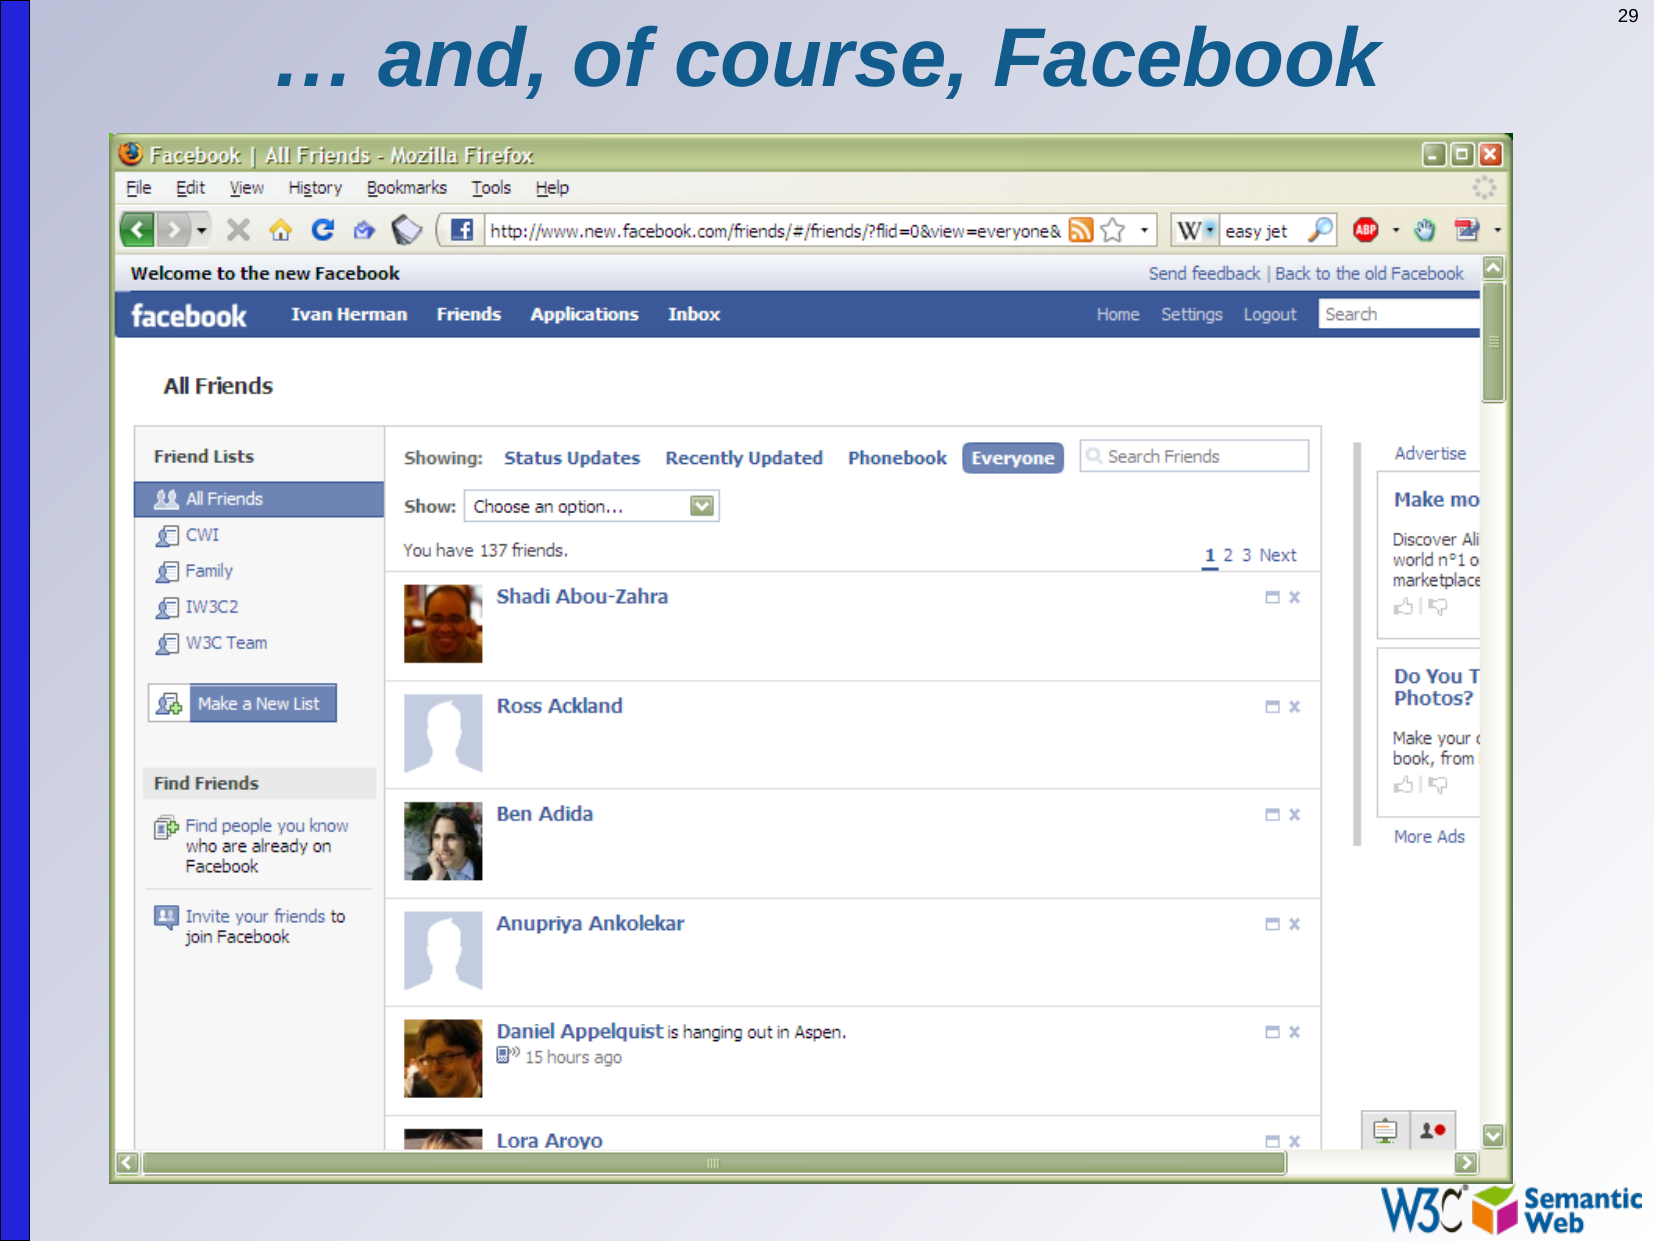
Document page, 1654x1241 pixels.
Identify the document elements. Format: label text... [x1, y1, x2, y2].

picture [109, 133, 1642, 1235]
title … and, of course, Facebook [0, 0, 1654, 119]
